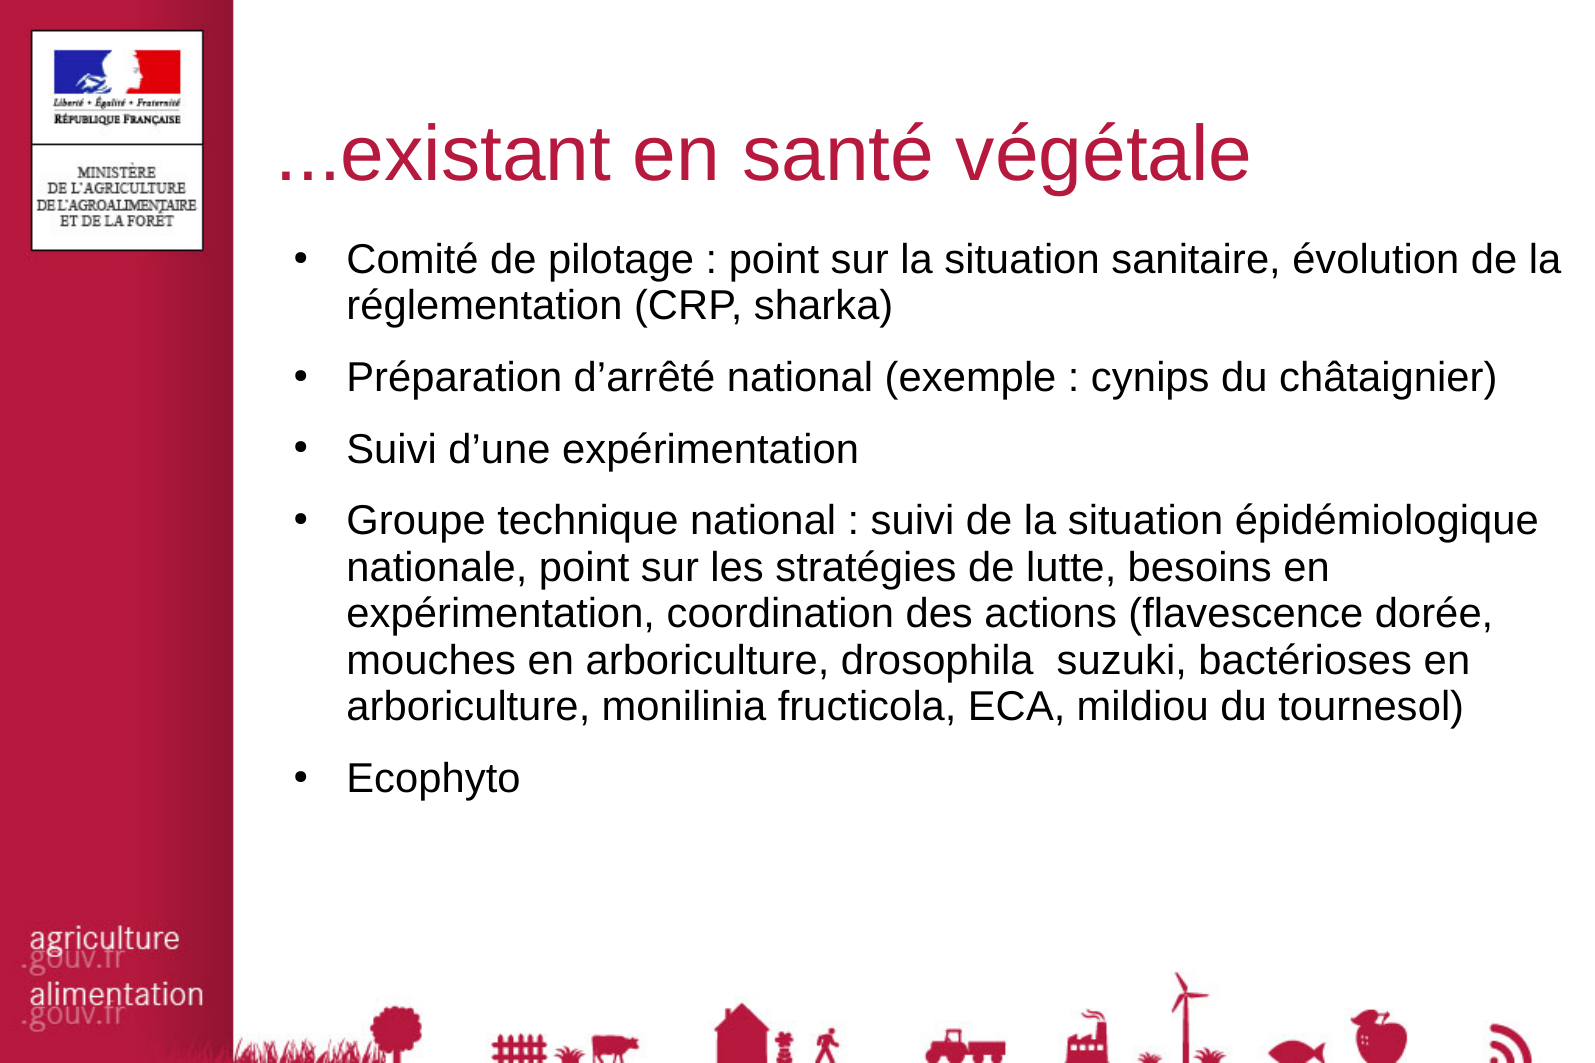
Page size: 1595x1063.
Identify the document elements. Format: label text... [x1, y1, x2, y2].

picture [0, 0, 1594, 1063]
title ...existant en santé végétale [275, 57, 1593, 235]
list Comité de pilotage : point sur la situation sanitaire, évolution de la réglementation (CRP, sharka) Préparation d’arrêté national (exemple : cynips du châtaignier) Suivi d’une expérimentation Groupe technique national : suivi de la situation épidémiologique nationale, point sur les stratégies de lutte, besoins en expérimentation, coordination des actions (flavescence dorée, mouches en arboriculture, drosophila suzuki, bactérioses en arboriculture, monilinia fructicola, ECA, mildiou du tournesol) Ecophyto [275, 235, 1593, 1034]
